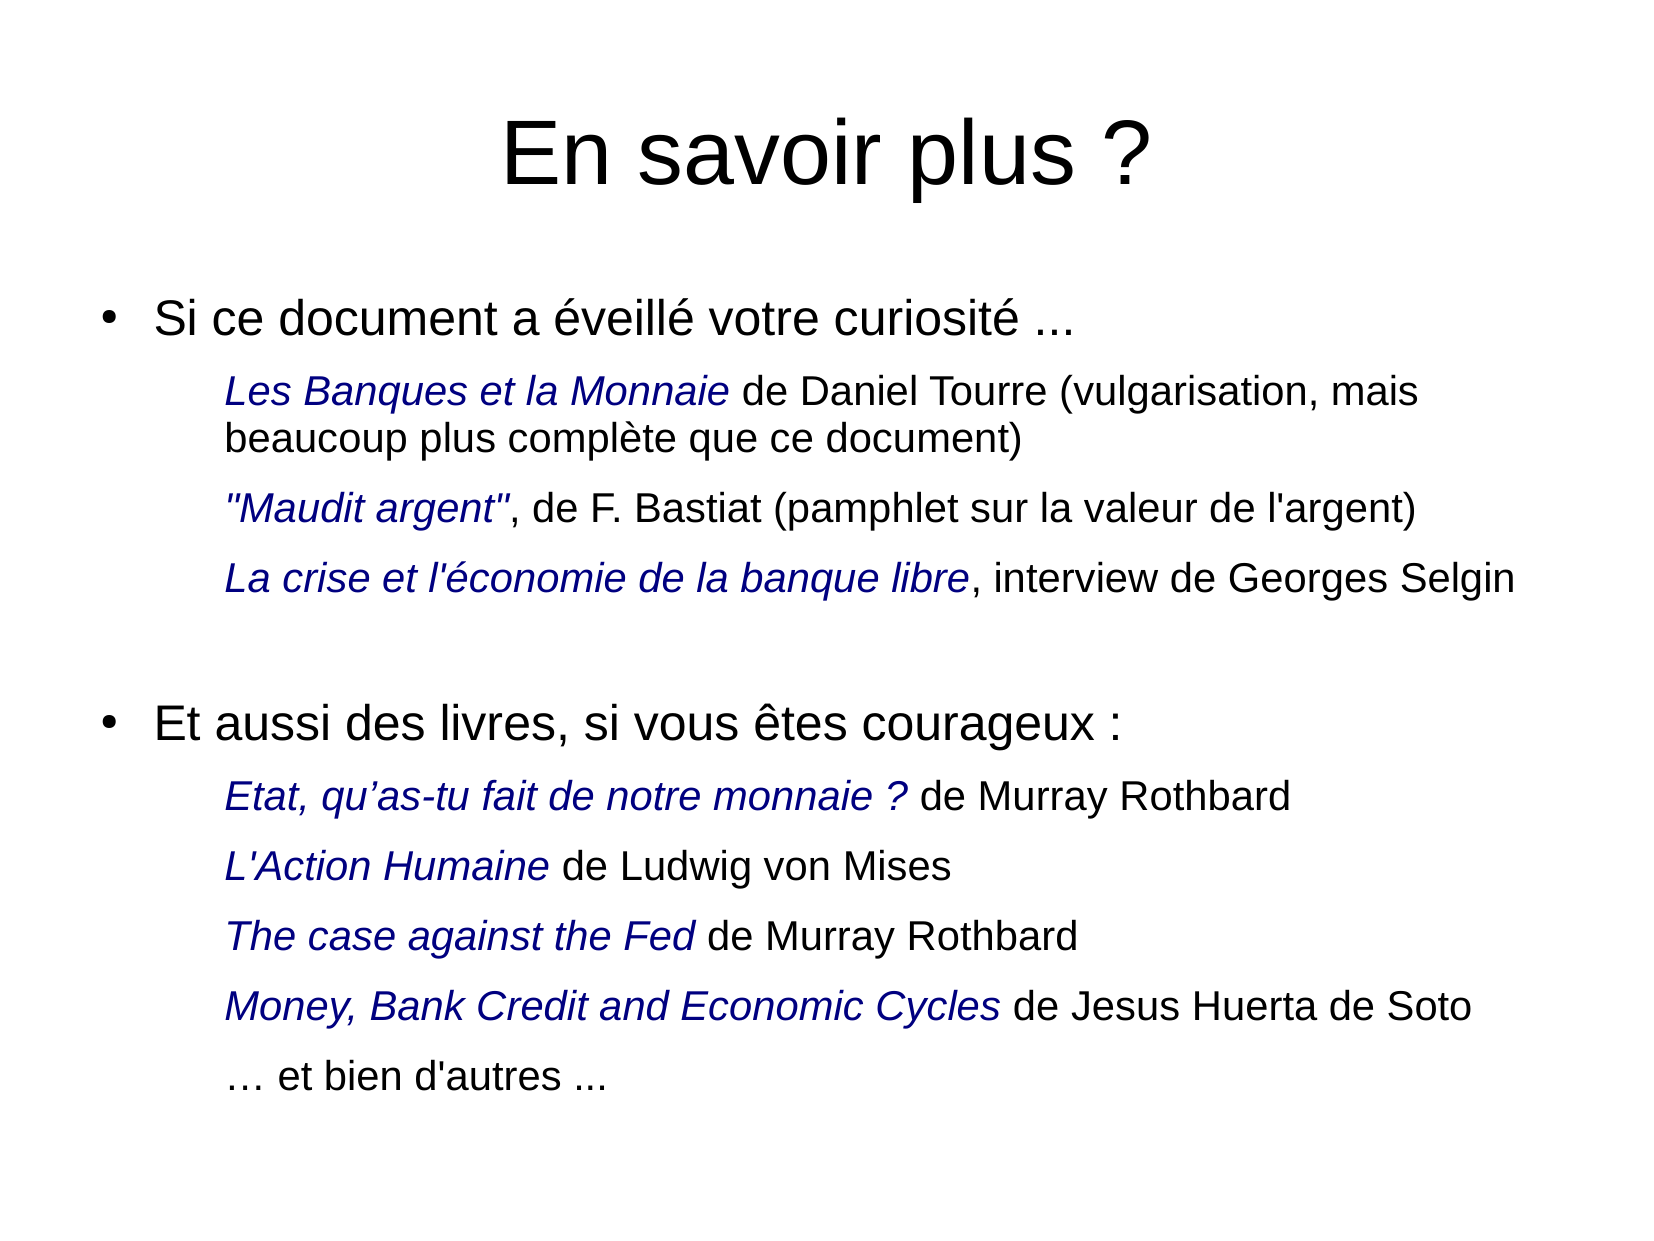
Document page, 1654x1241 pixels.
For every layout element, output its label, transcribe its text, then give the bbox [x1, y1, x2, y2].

title En savoir plus ? [82, 56, 1571, 250]
list Si ce document a éveillé votre curiosité ... Les Banques et la Monnaie de Daniel Tourre (vulgarisation, mais beaucoup plus complète que ce document) "Maudit argent", de F. Bastiat (pamphlet sur la valeur de l'argent) La crise et l'économie de la banque libre, interview de Georges Selgin Et aussi des livres, si vous êtes courageux : Etat, qu’as-tu fait de notre monnaie ? de Murray Rothbard L'Action Humaine de Ludwig von Mises The case against the Fed de Murray Rothbard Money, Bank Credit and Economic Cycles de Jesus Huerta de Soto … et bien d'autres ... [82, 290, 1571, 1137]
